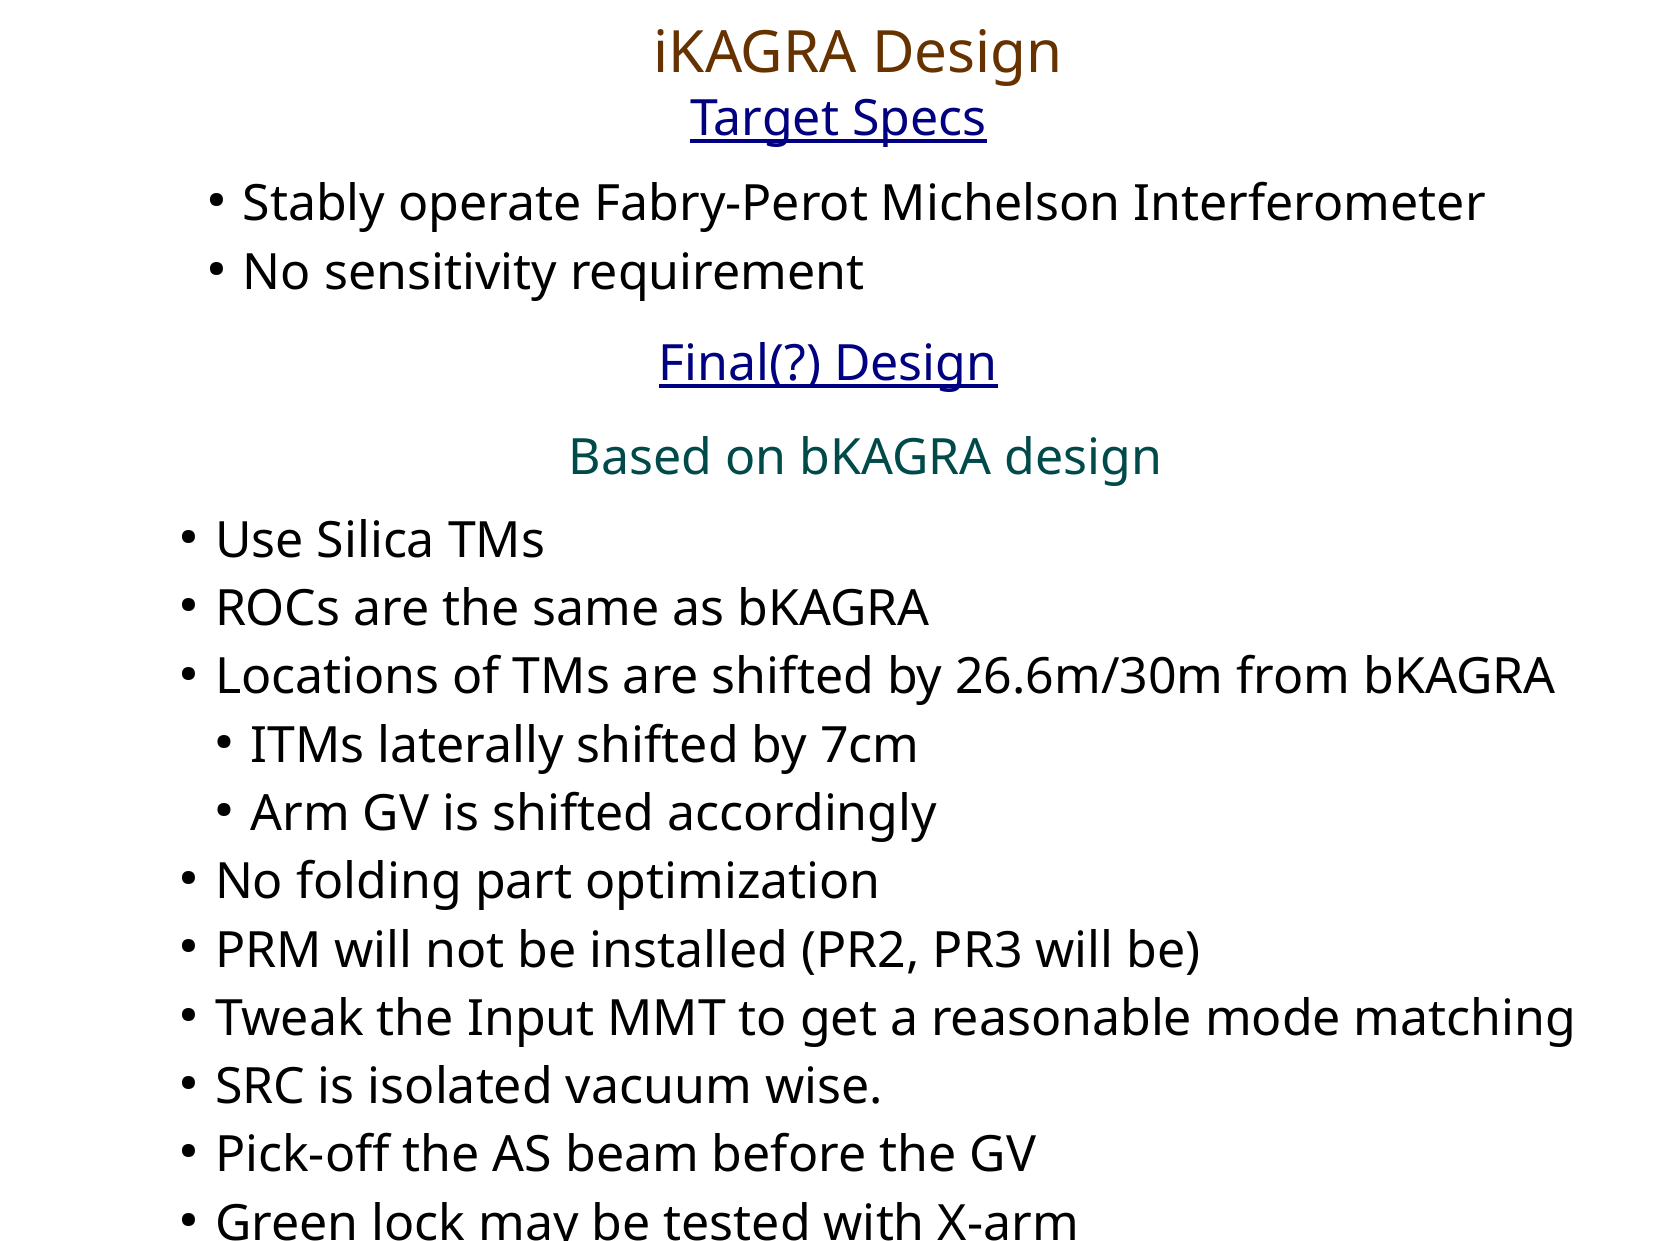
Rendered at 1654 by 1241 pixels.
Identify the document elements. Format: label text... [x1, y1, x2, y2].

text_box Stably operate Fabry-Perot Michelson Interferometer No sensitivity requirement [192, 159, 1401, 296]
text_box iKAGRA Design [639, 2, 1061, 88]
text_box Final(?) Design [643, 319, 1010, 395]
text_box Use Silica TMs ROCs are the same as bKAGRA Locations of TMs are shifted by 26.6m/30m from bKAGRA ITMs laterally shifted by 7cm Arm GV is shifted accordingly No folding part optimization PRM will not be installed (PR2, PR3 will be) Tweak the Input MMT to get a reasonable mode matching SRC is isolated vacuum wise. Pick-off the AS beam before the GV Green lock may be tested with X-arm [164, 496, 1507, 1175]
text_box Based on bKAGRA design [554, 413, 1139, 489]
text_box Target Specs [675, 74, 979, 150]
